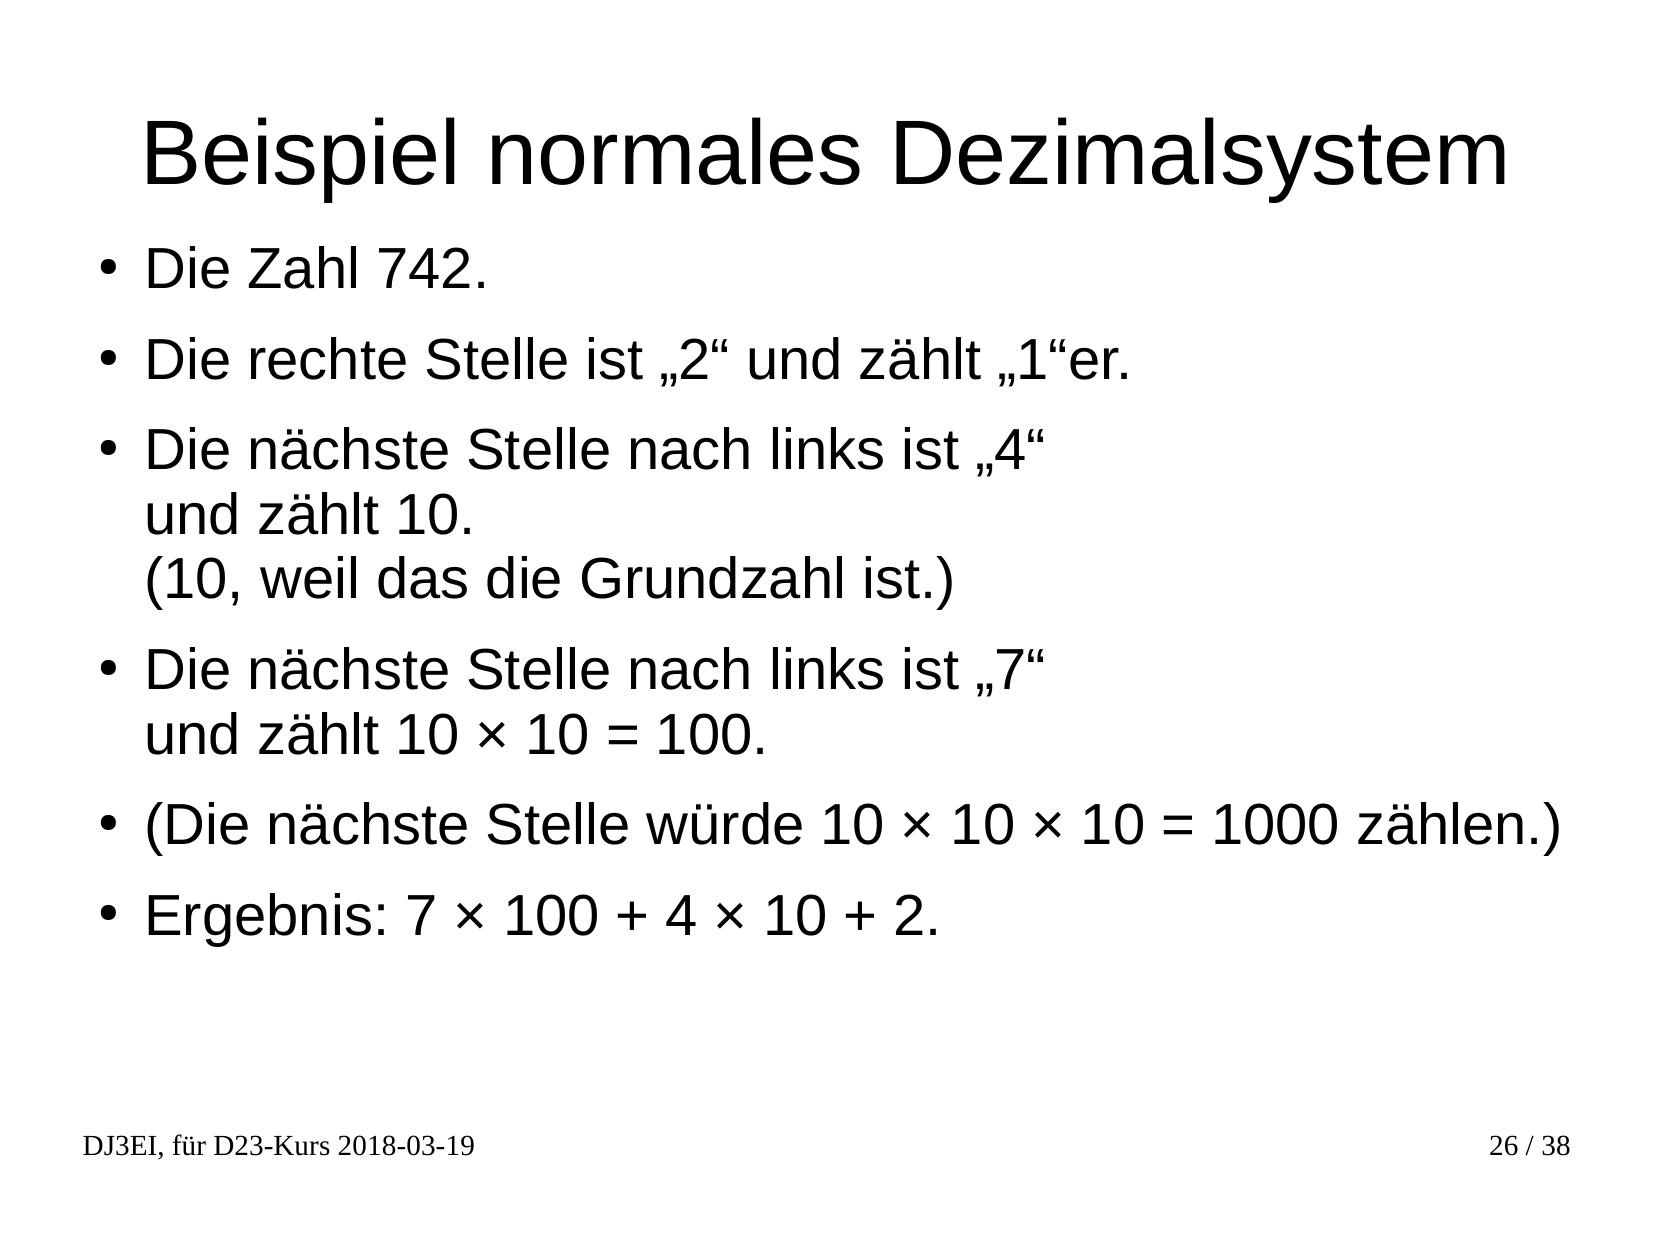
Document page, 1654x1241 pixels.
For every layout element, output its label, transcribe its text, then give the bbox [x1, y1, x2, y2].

title Beispiel normales Dezimalsystem [82, 49, 1571, 236]
list Die Zahl 742. Die rechte Stelle ist „2“ und zählt „1“er. Die nächste Stelle nach links ist „4“ und zählt 10. (10, weil das die Grundzahl ist.) Die nächste Stelle nach links ist „7“ und zählt 10 × 10 = 100. (Die nächste Stelle würde 10 × 10 × 10 = 1000 zählen.) Ergebnis: 7 × 100 + 4 × 10 + 2. [82, 236, 1571, 1010]
